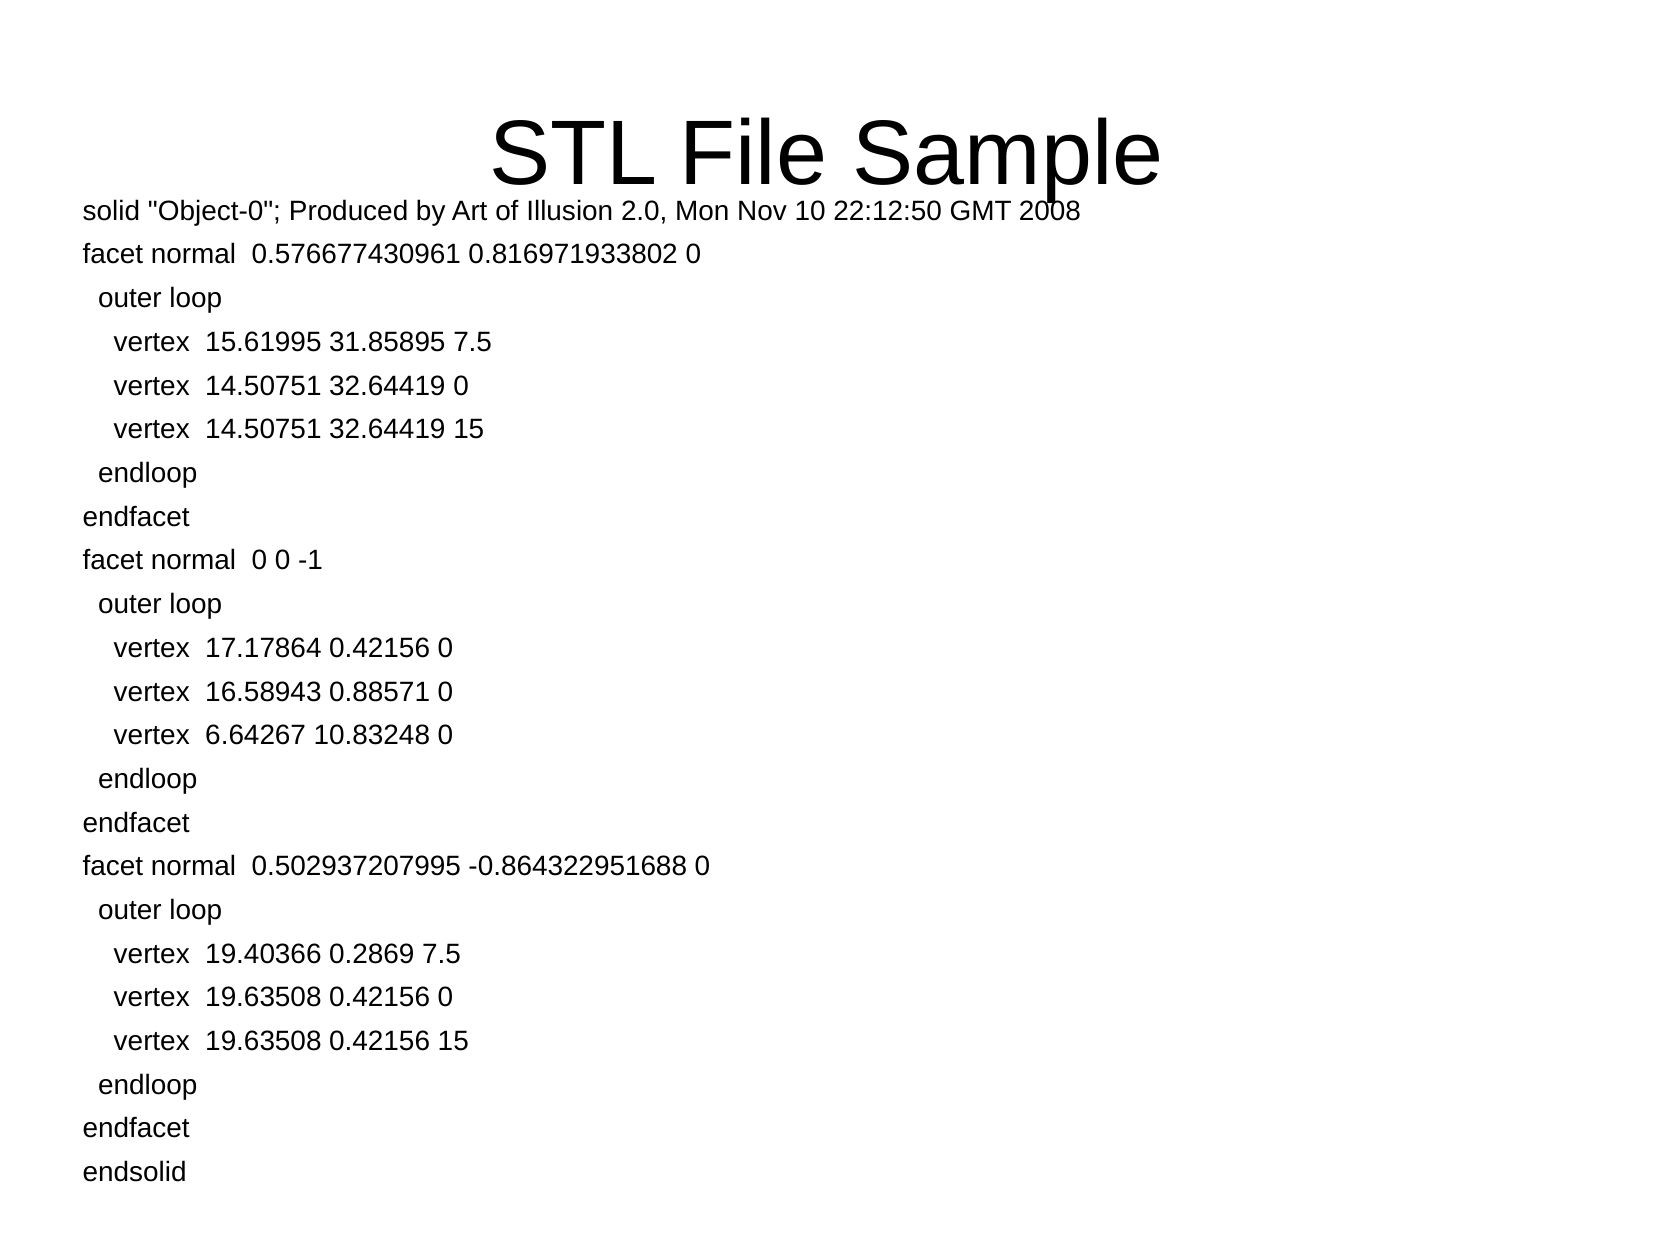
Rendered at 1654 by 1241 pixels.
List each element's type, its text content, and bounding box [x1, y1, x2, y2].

list solid "Object-0"; Produced by Art of Illusion 2.0, Mon Nov 10 22:12:50 GMT 2008 facet normal 0.576677430961 0.816971933802 0 outer loop vertex 15.61995 31.85895 7.5 vertex 14.50751 32.64419 0 vertex 14.50751 32.64419 15 endloop endfacet facet normal 0 0 -1 outer loop vertex 17.17864 0.42156 0 vertex 16.58943 0.88571 0 vertex 6.64267 10.83248 0 endloop endfacet facet normal 0.502937207995 -0.864322951688 0 outer loop vertex 19.40366 0.2869 7.5 vertex 19.63508 0.42156 0 vertex 19.63508 0.42156 15 endloop endfacet endsolid [82, 195, 1538, 1201]
title STL File Sample [82, 49, 1571, 257]
